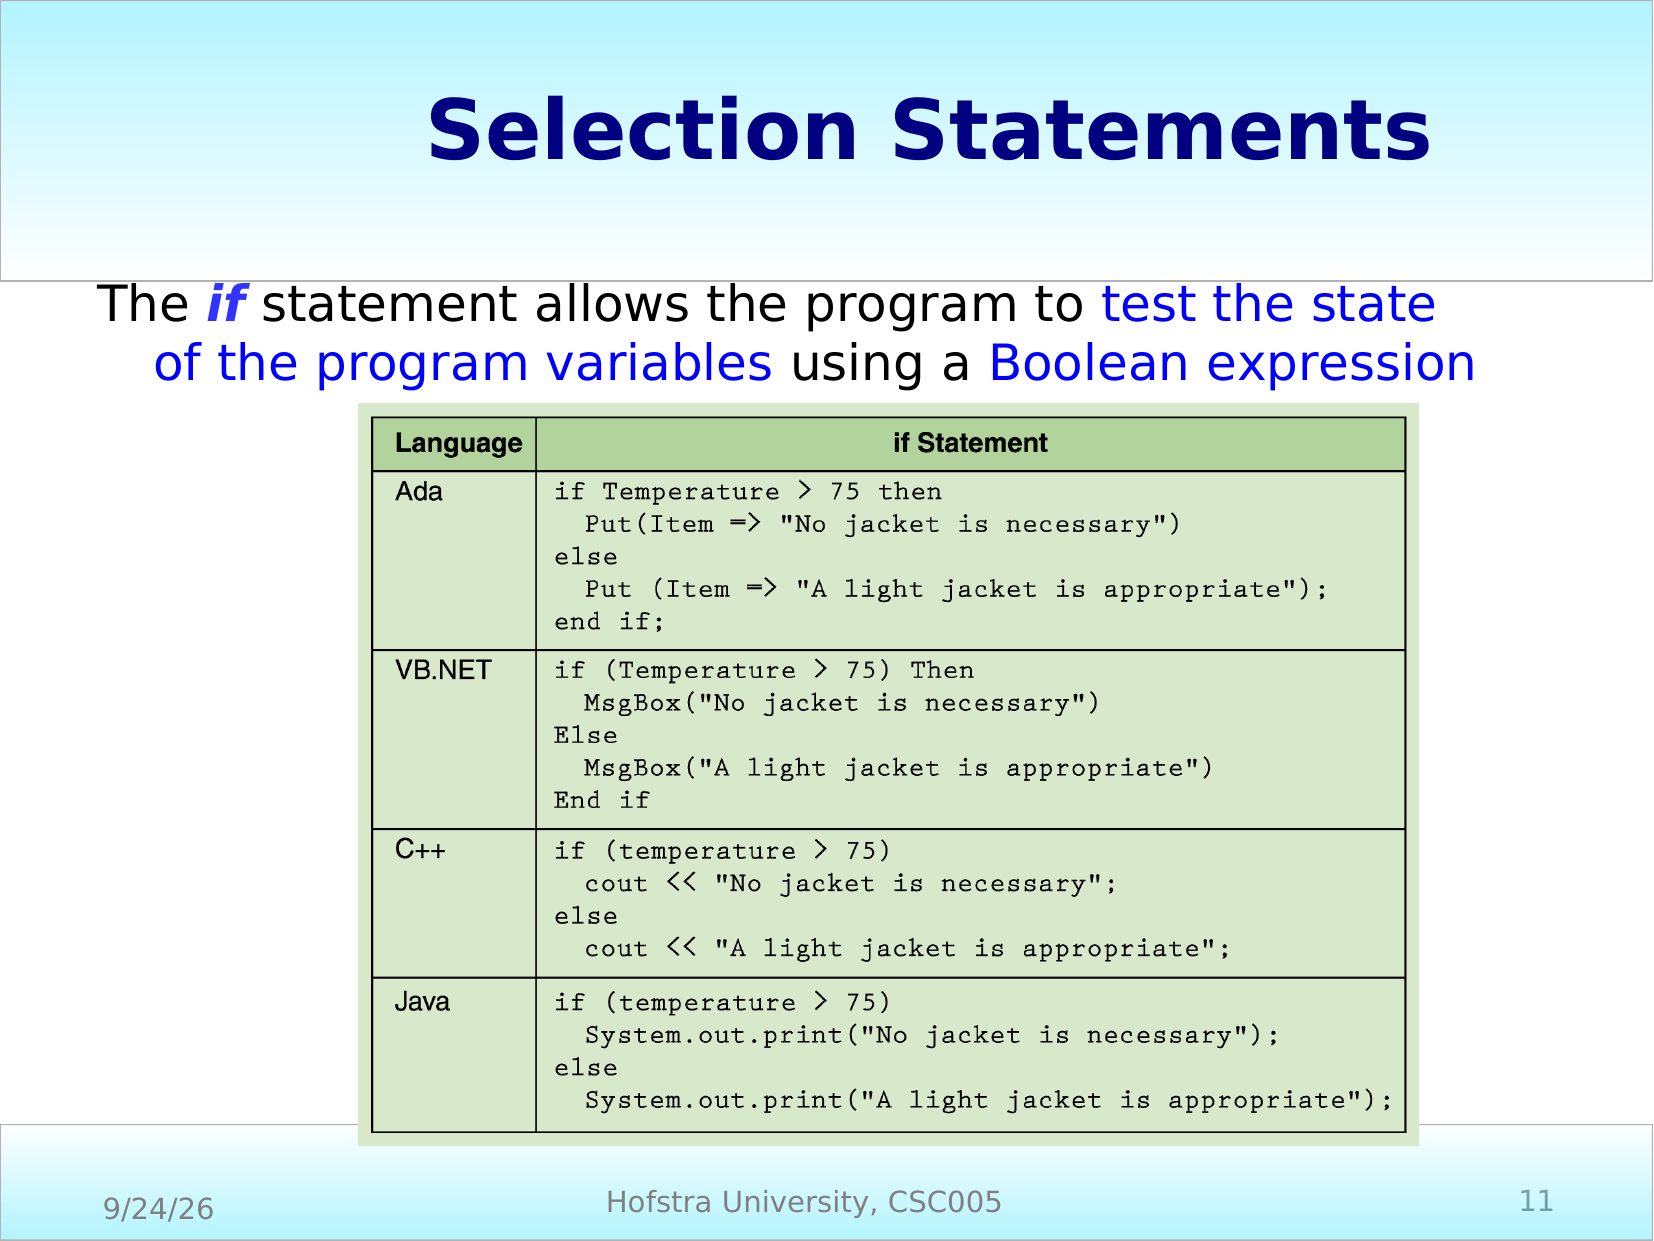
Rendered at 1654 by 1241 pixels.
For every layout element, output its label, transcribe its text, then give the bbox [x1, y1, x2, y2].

picture [358, 403, 1419, 1146]
list The if statement allows the program to test the state of the program variables using a Boolean expression [82, 267, 1571, 1095]
title Selection Statements [247, 27, 1612, 235]
